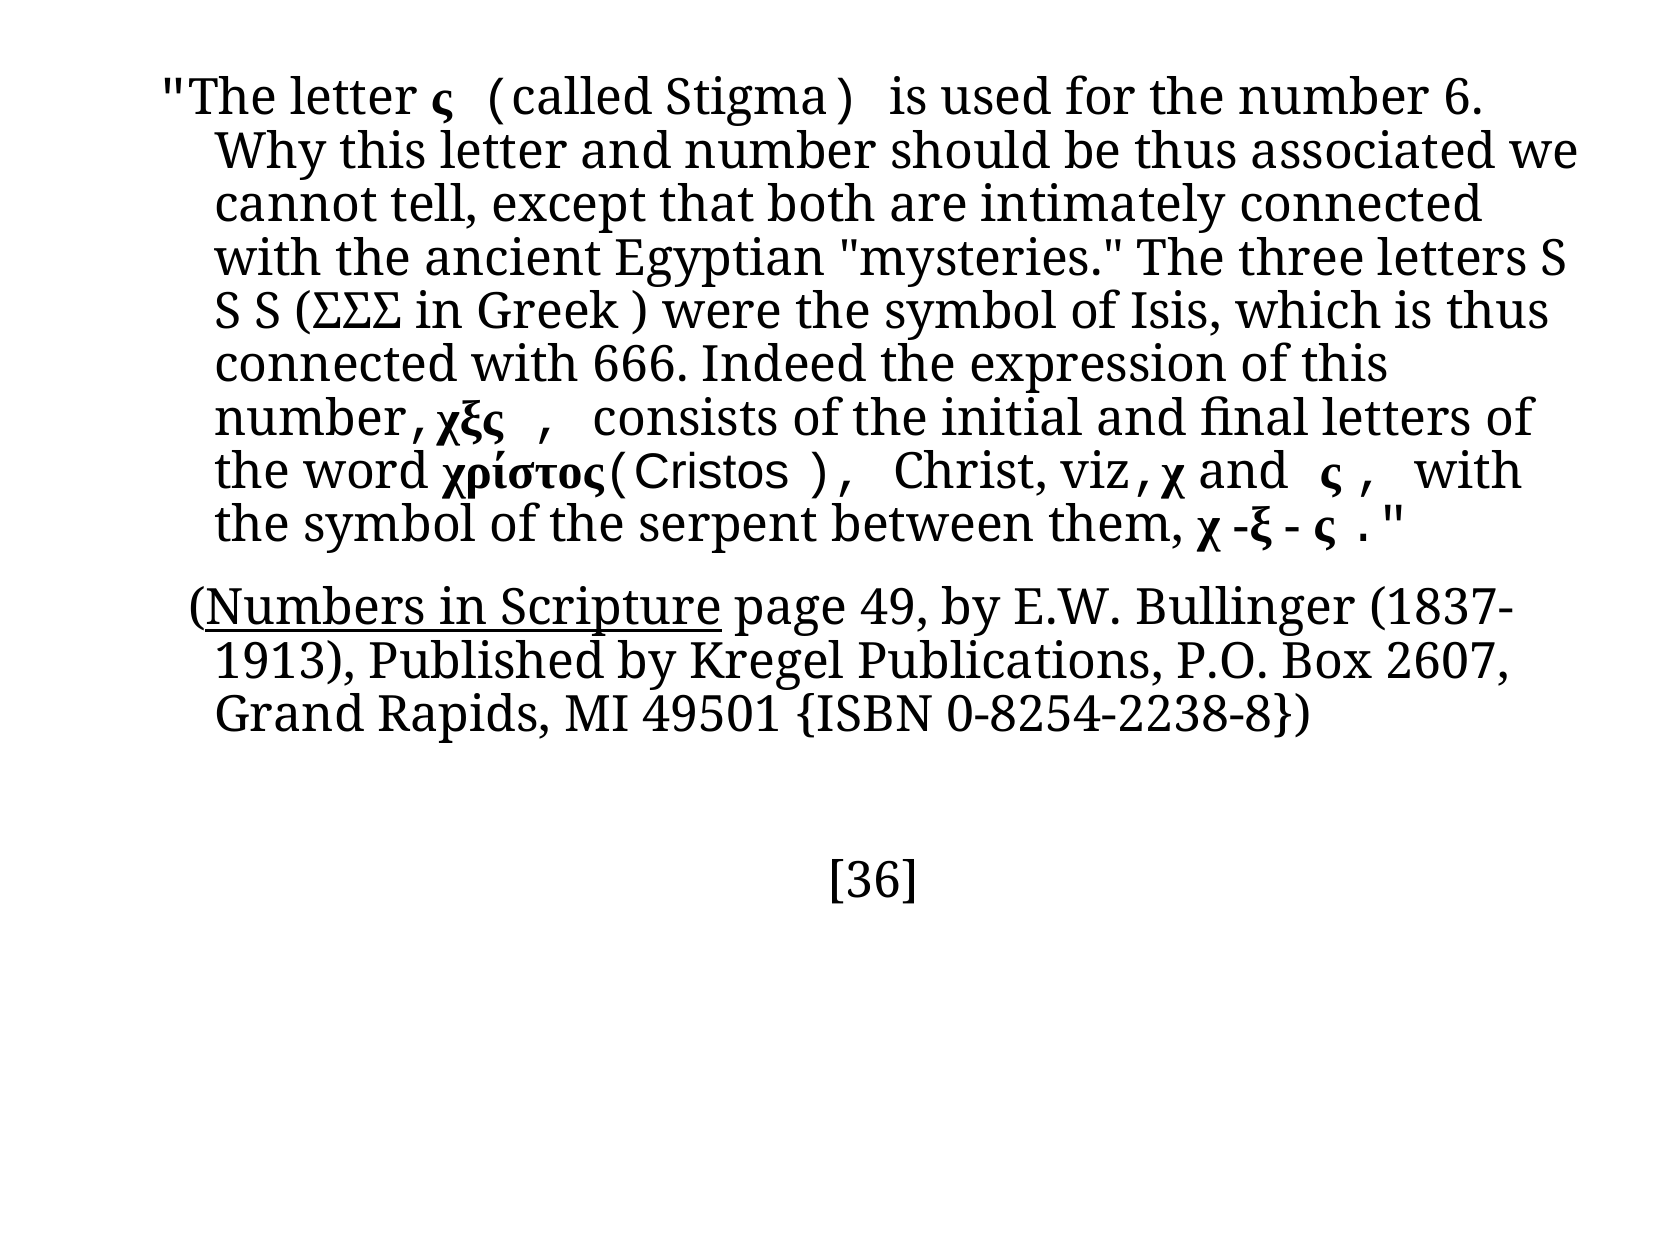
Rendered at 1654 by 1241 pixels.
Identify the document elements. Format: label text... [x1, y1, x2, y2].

list "The letter ς (called Stigma) is used for the number 6. Why this letter and number should be thus associated we cannot tell, except that both are intimately connected with the ancient Egyptian "mysteries." The three letters S S S (ΣΣΣ in Greek ) were the symbol of Isis, which is thus connected with 666. Indeed the expression of this number,χξς , consists of the initial and final letters of the word χρίστος(Cristos ), Christ, viz,χ and ς , with the symbol of the serpent between them, χ -ξ - ς ." (Numbers in Scripture page 49, by E.W. Bullinger (1837-1913), Published by Kregel Publications, P.O. Box 2607, Grand Rapids, MI 49501 {ISBN 0-8254-2238-8}) [36] [101, 66, 1590, 1021]
